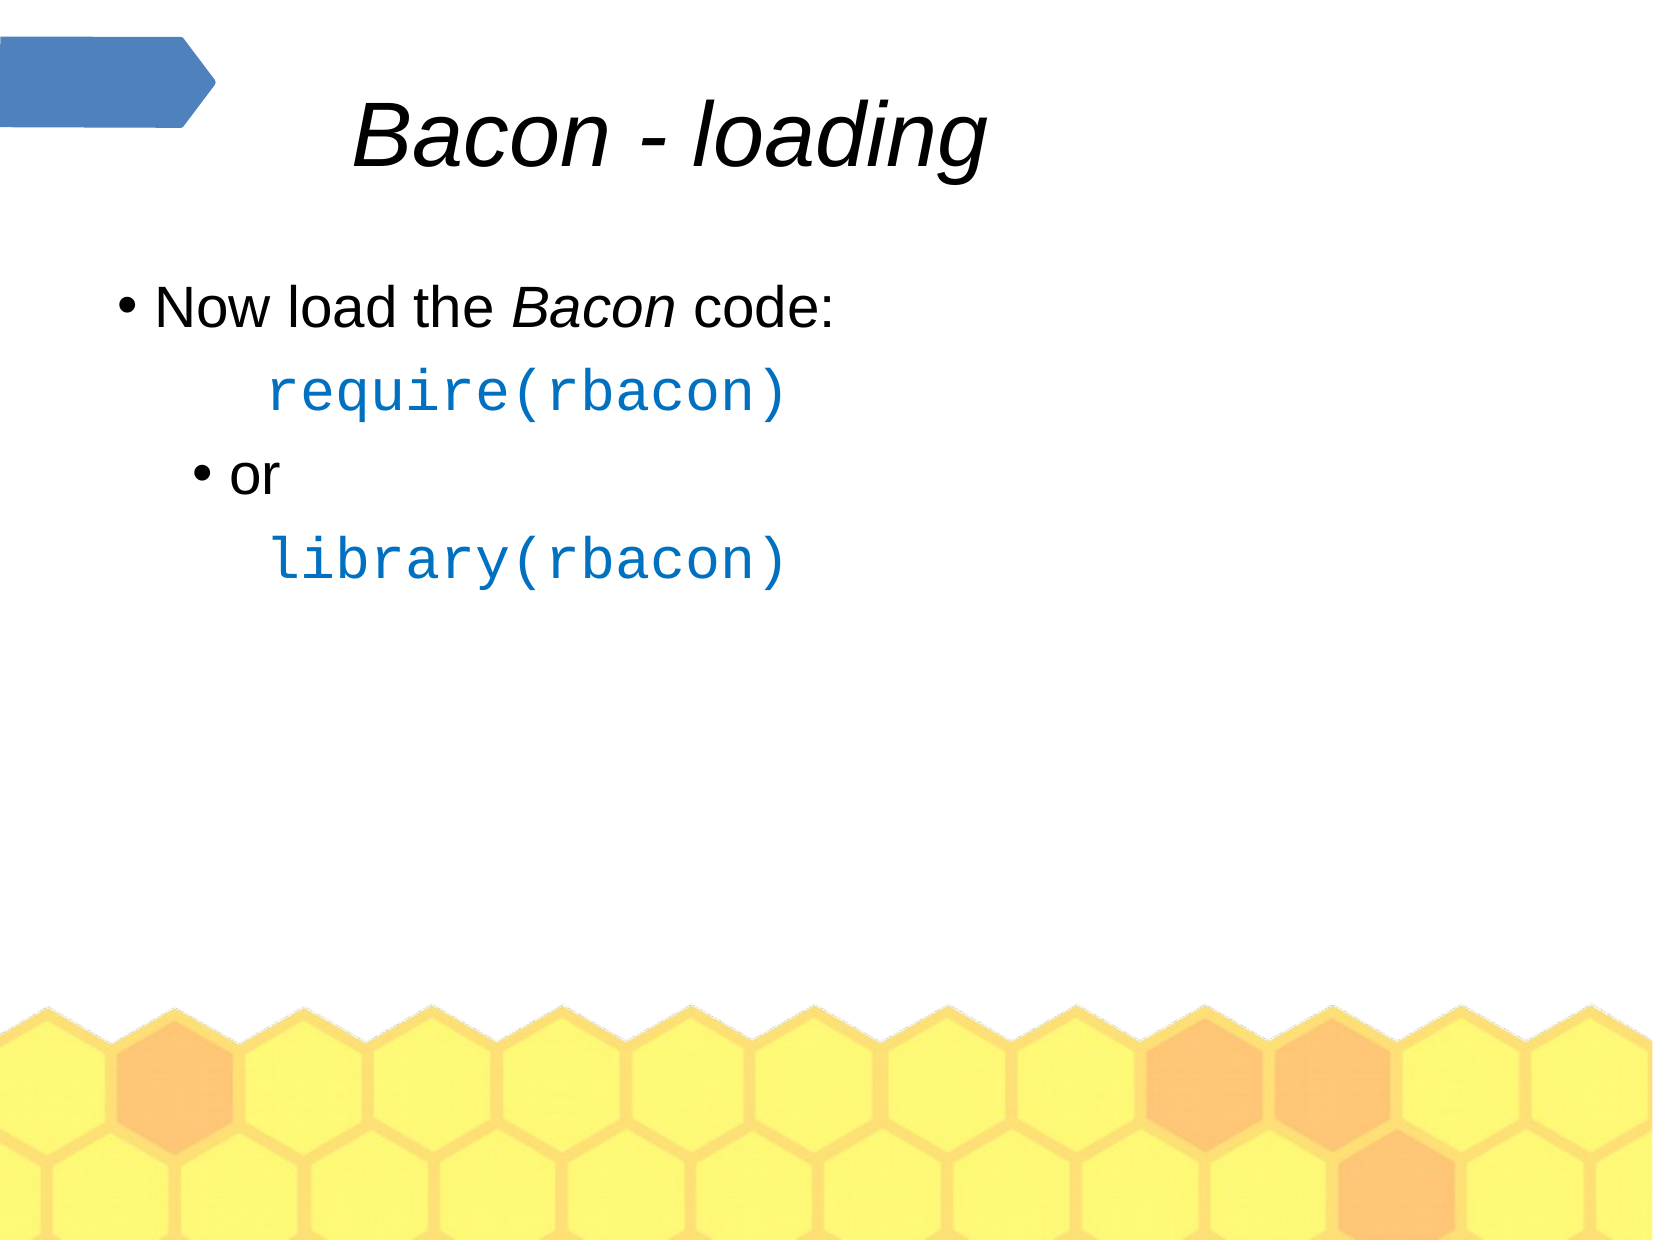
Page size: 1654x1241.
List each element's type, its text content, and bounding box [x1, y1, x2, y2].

text_box Now load the Bacon code: require(rbacon) or library(rbacon) [116, 276, 1560, 960]
text_box Bacon - loading [351, 21, 1560, 253]
picture [0, 1001, 1653, 1240]
